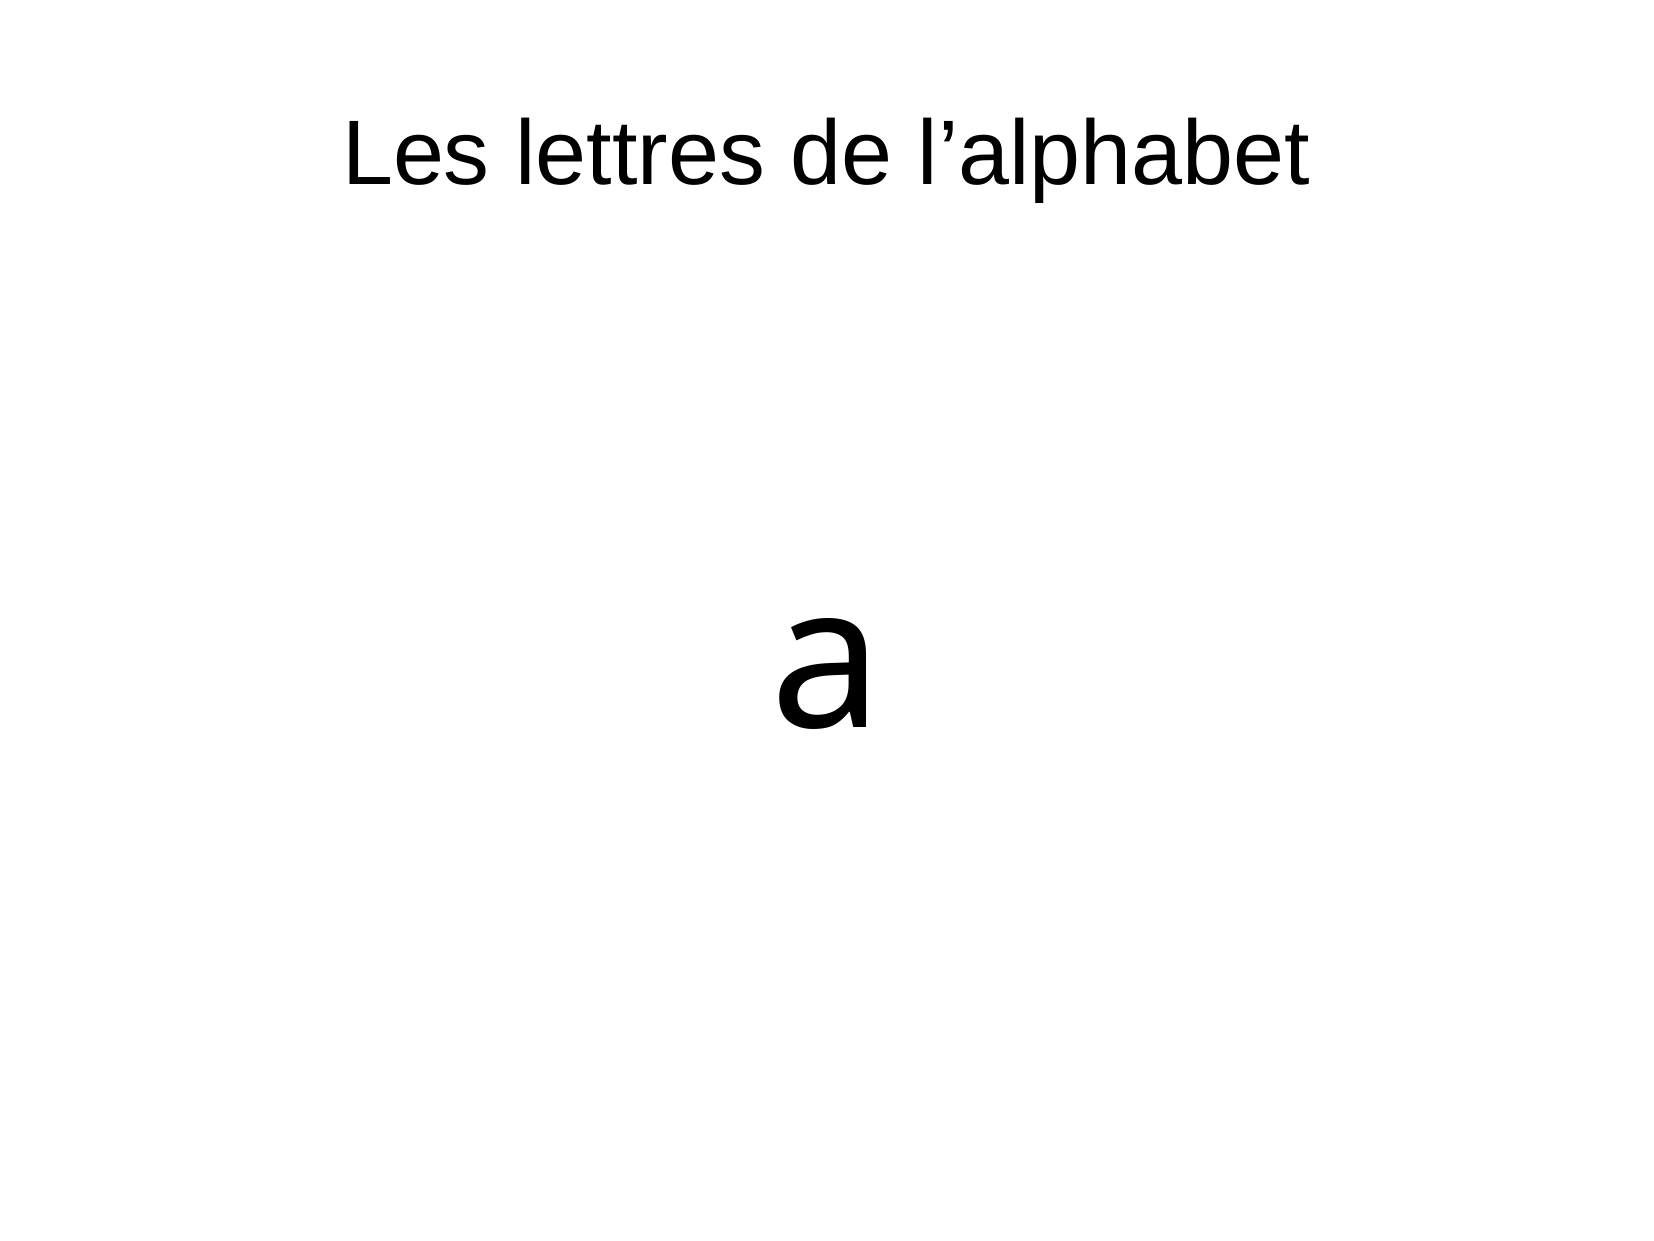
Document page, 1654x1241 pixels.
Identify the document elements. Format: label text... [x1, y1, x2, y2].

title Les lettres de l’alphabet [82, 49, 1571, 257]
subtitle a [82, 290, 1571, 1010]
